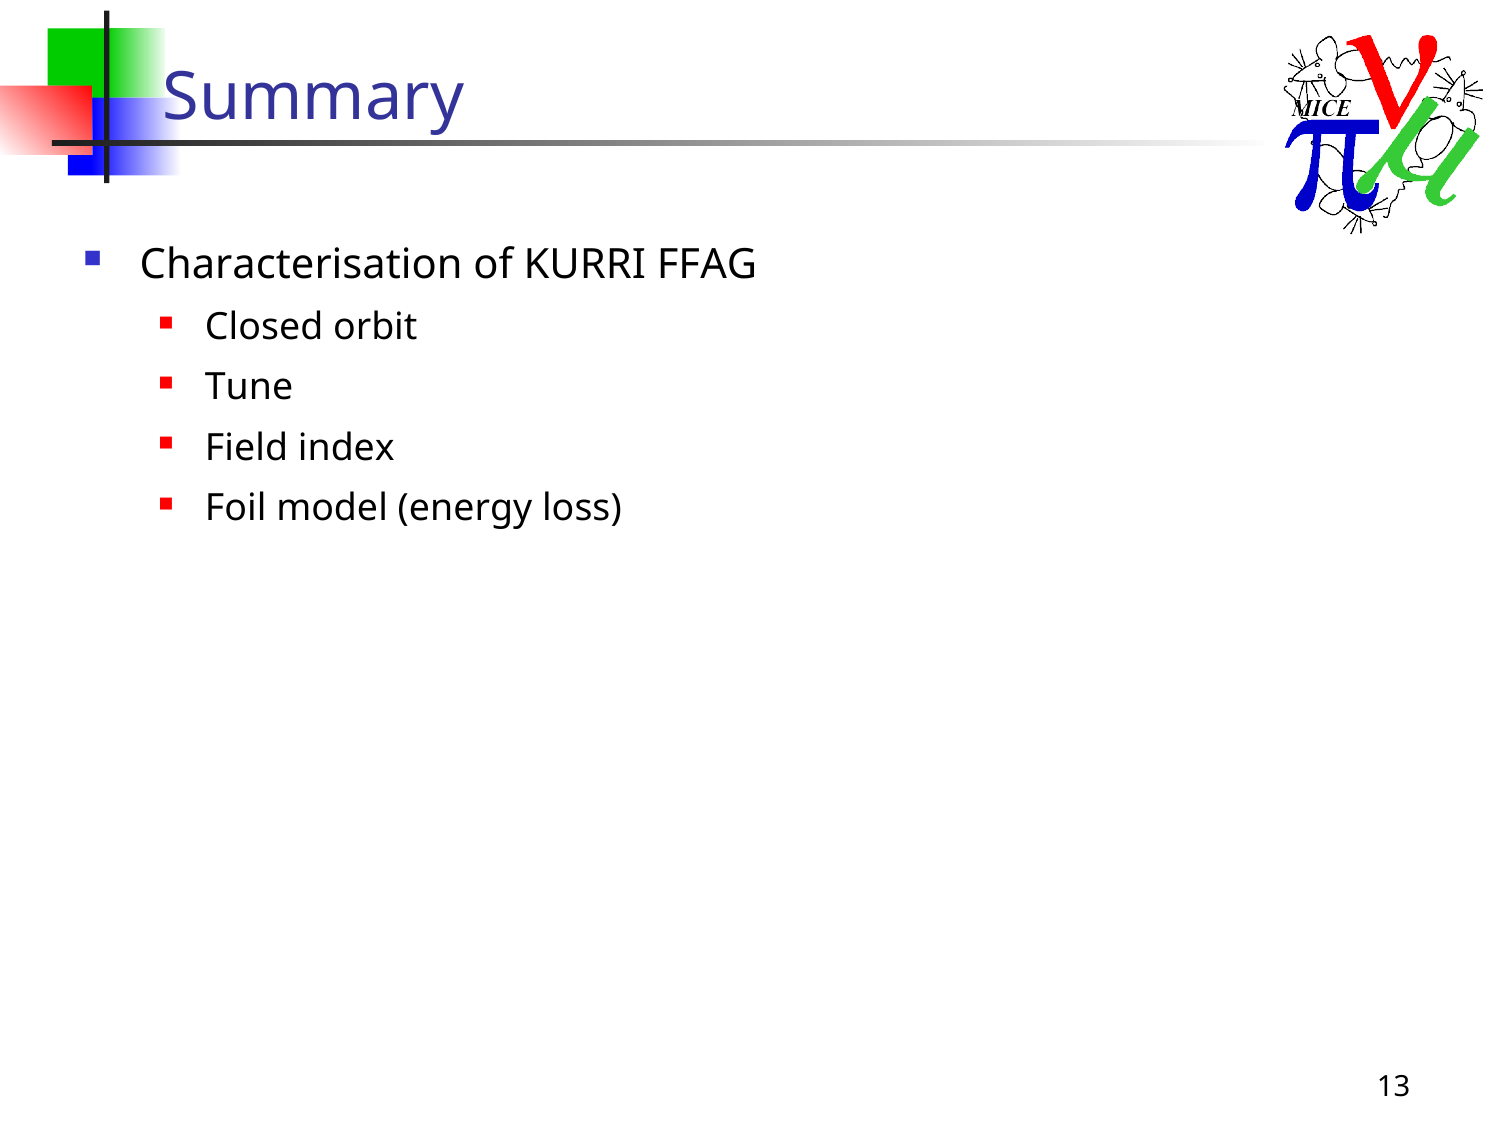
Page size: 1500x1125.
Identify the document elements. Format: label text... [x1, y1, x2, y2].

list Characterisation of KURRI FFAG Closed orbit Tune Field index Foil model (energy loss) [83, 233, 1359, 886]
picture [1264, 5, 1500, 251]
title Summary [162, 0, 1441, 188]
